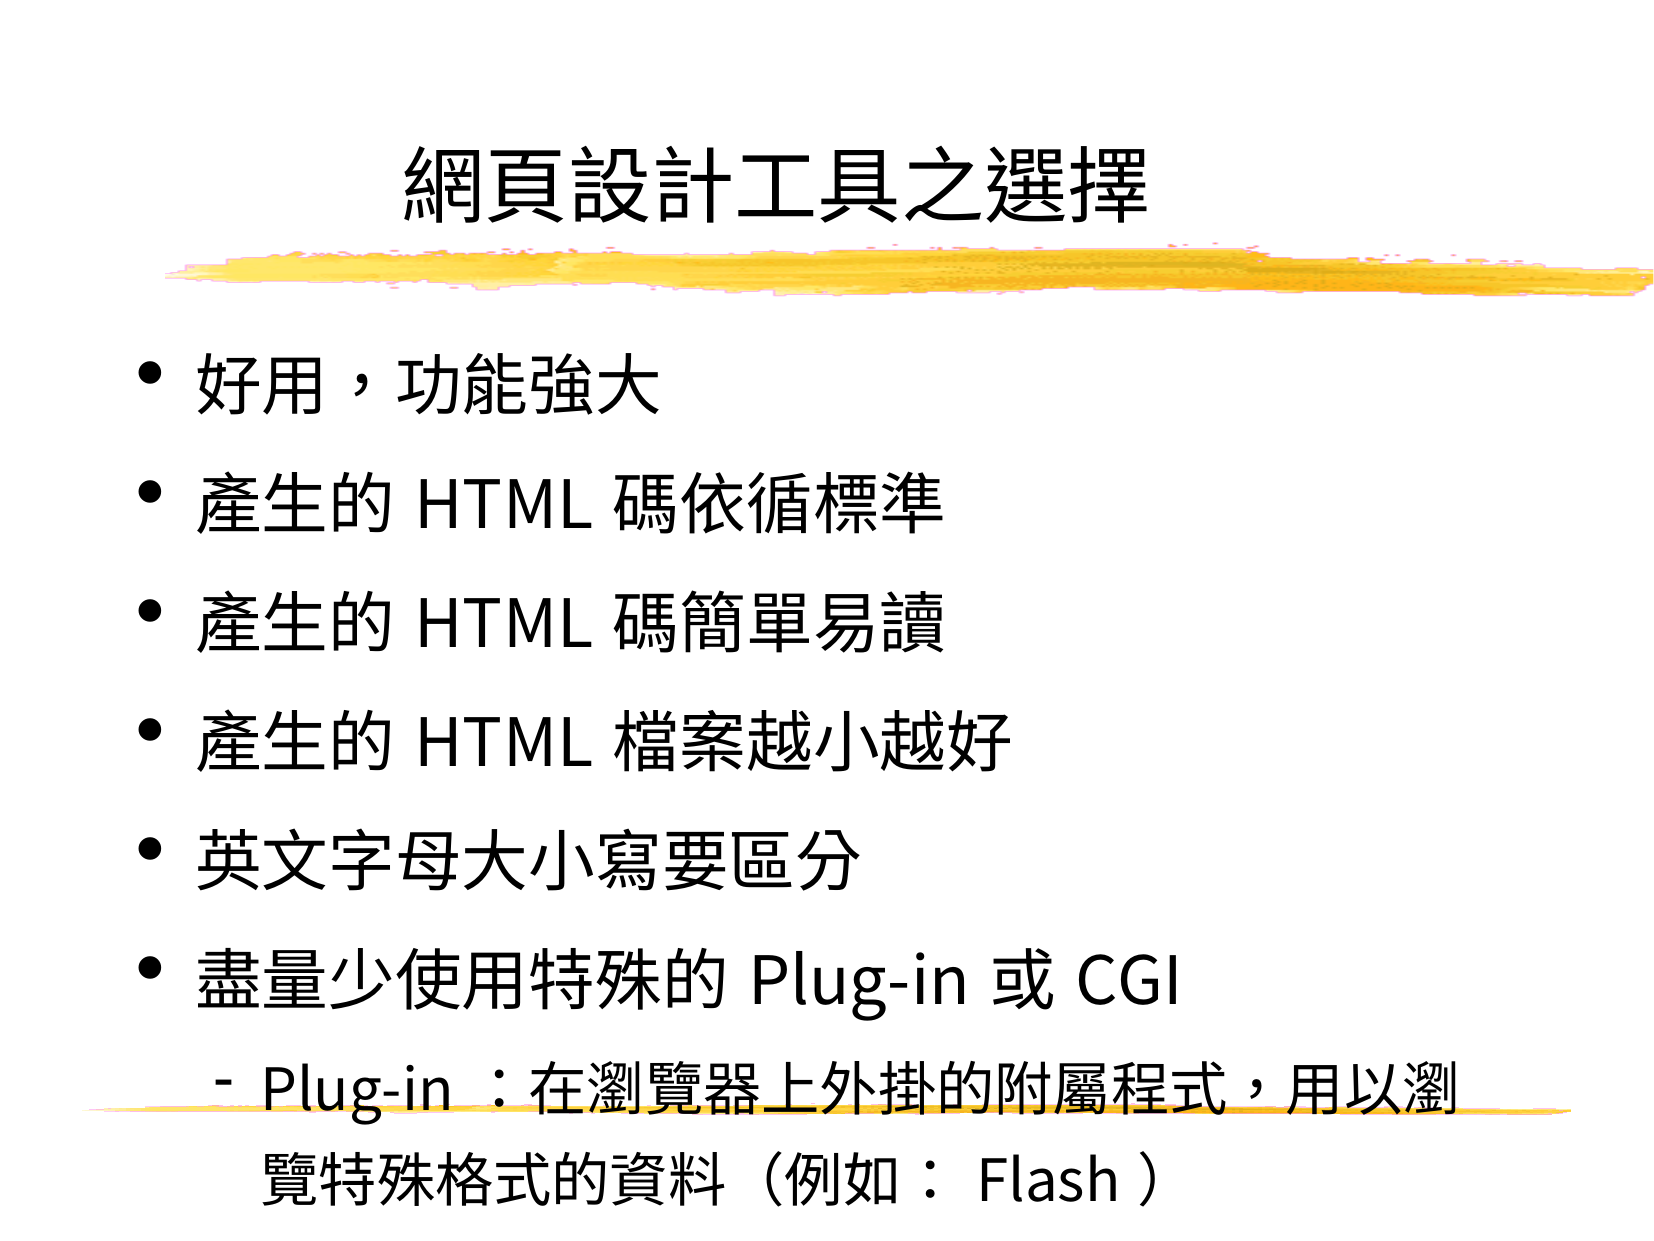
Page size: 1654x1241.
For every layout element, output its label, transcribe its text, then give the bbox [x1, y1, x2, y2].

picture [357, 1110, 376, 1117]
picture [82, 1102, 356, 1117]
picture [324, 1102, 336, 1106]
picture [1093, 1102, 1101, 1111]
picture [715, 1102, 725, 1109]
picture [165, 237, 1654, 308]
title 網頁設計工具之選擇 [73, 41, 1479, 249]
list 好用，功能強大 產生的HTML碼依循標準 產生的HTML碼簡單易讀 產生的HTML檔案越小越好 英文字母大小寫要區分 盡量少使用特殊的Plug-in或CGI Plug-in：在瀏覽器上外掛的附屬程式，用以瀏覽特殊格式的資料（例如：Flash） [124, 316, 1530, 1063]
picture [358, 1102, 1571, 1117]
picture [1212, 1102, 1221, 1110]
picture [739, 1102, 749, 1109]
